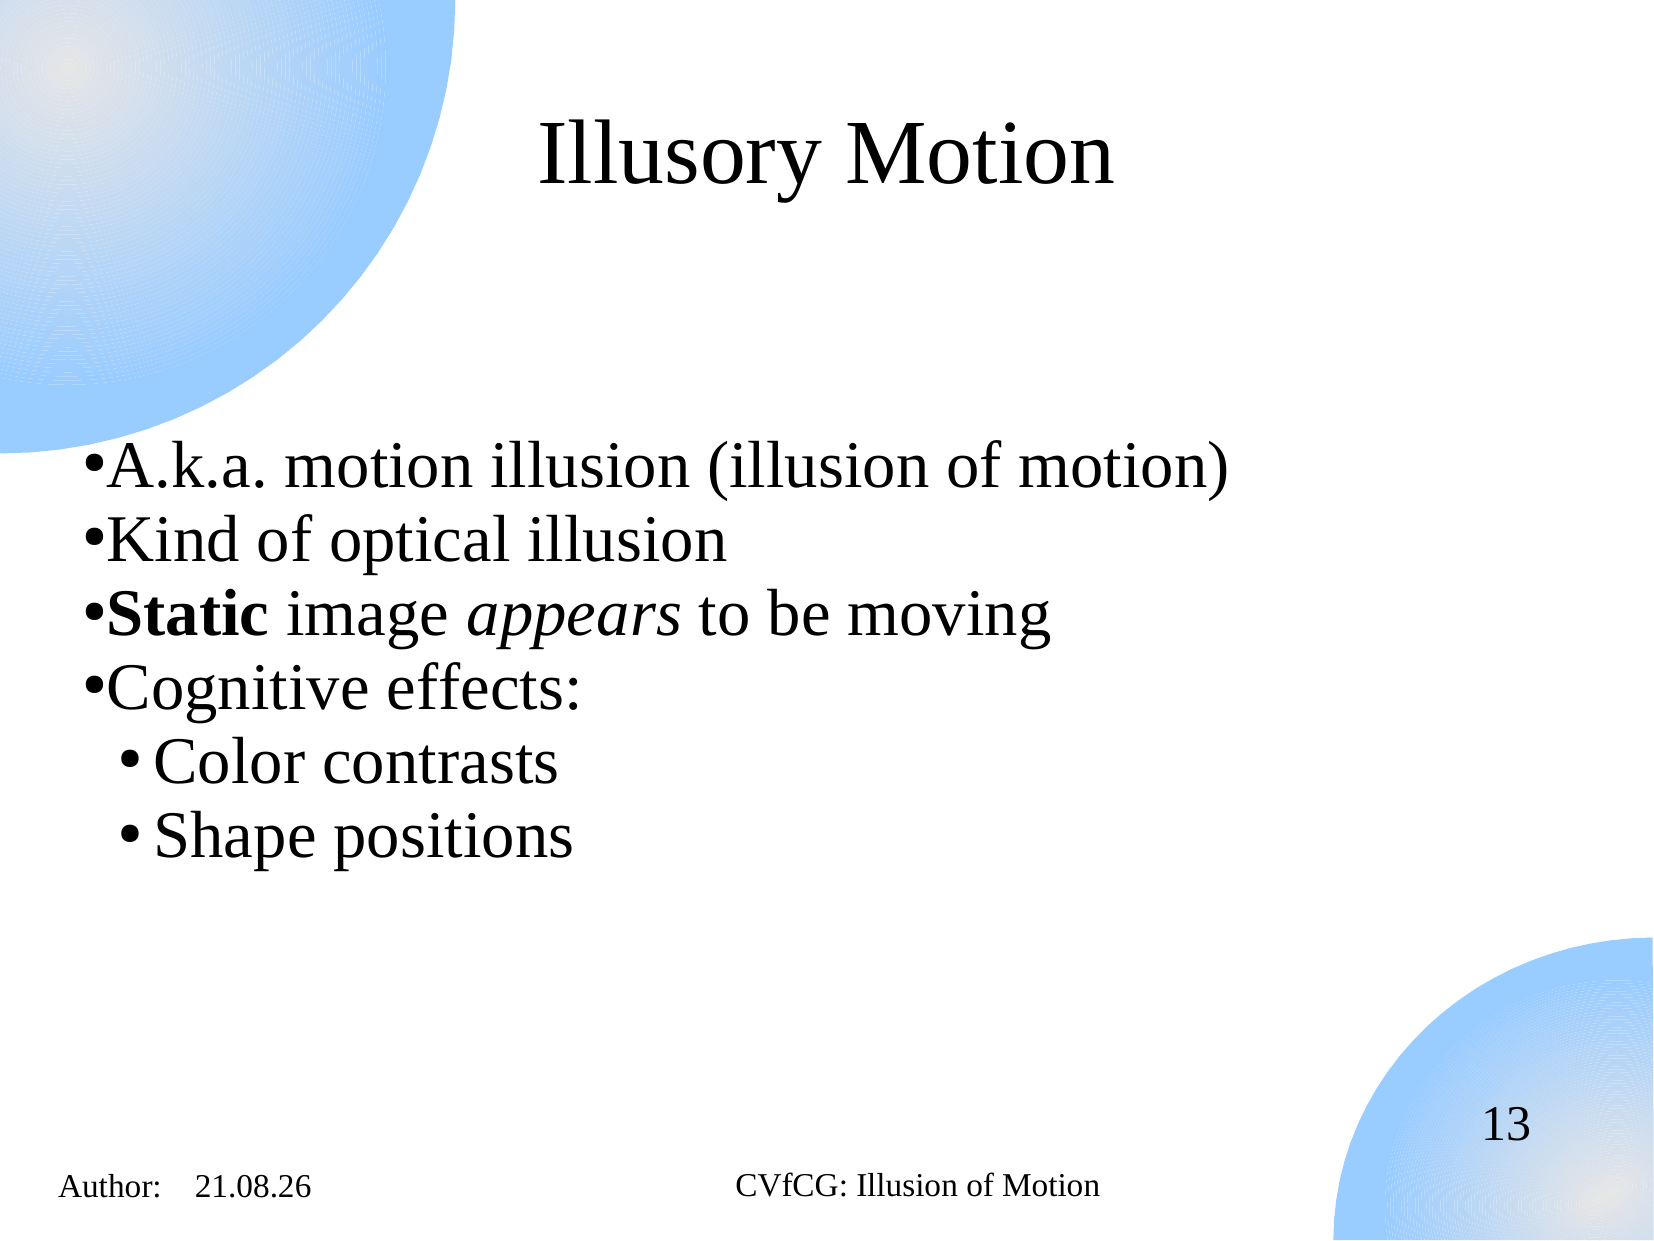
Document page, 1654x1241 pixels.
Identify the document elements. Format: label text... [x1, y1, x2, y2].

subtitle A.k.a. motion illusion (illusion of motion) Kind of optical illusion Static image appears to be moving Cognitive effects: Color contrasts Shape positions [82, 290, 1571, 1010]
title Illusory Motion [82, 49, 1571, 257]
text_box CVfCG: Illusion of Motion [735, 1166, 1346, 1204]
text_box <number> [1401, 1095, 1611, 1152]
